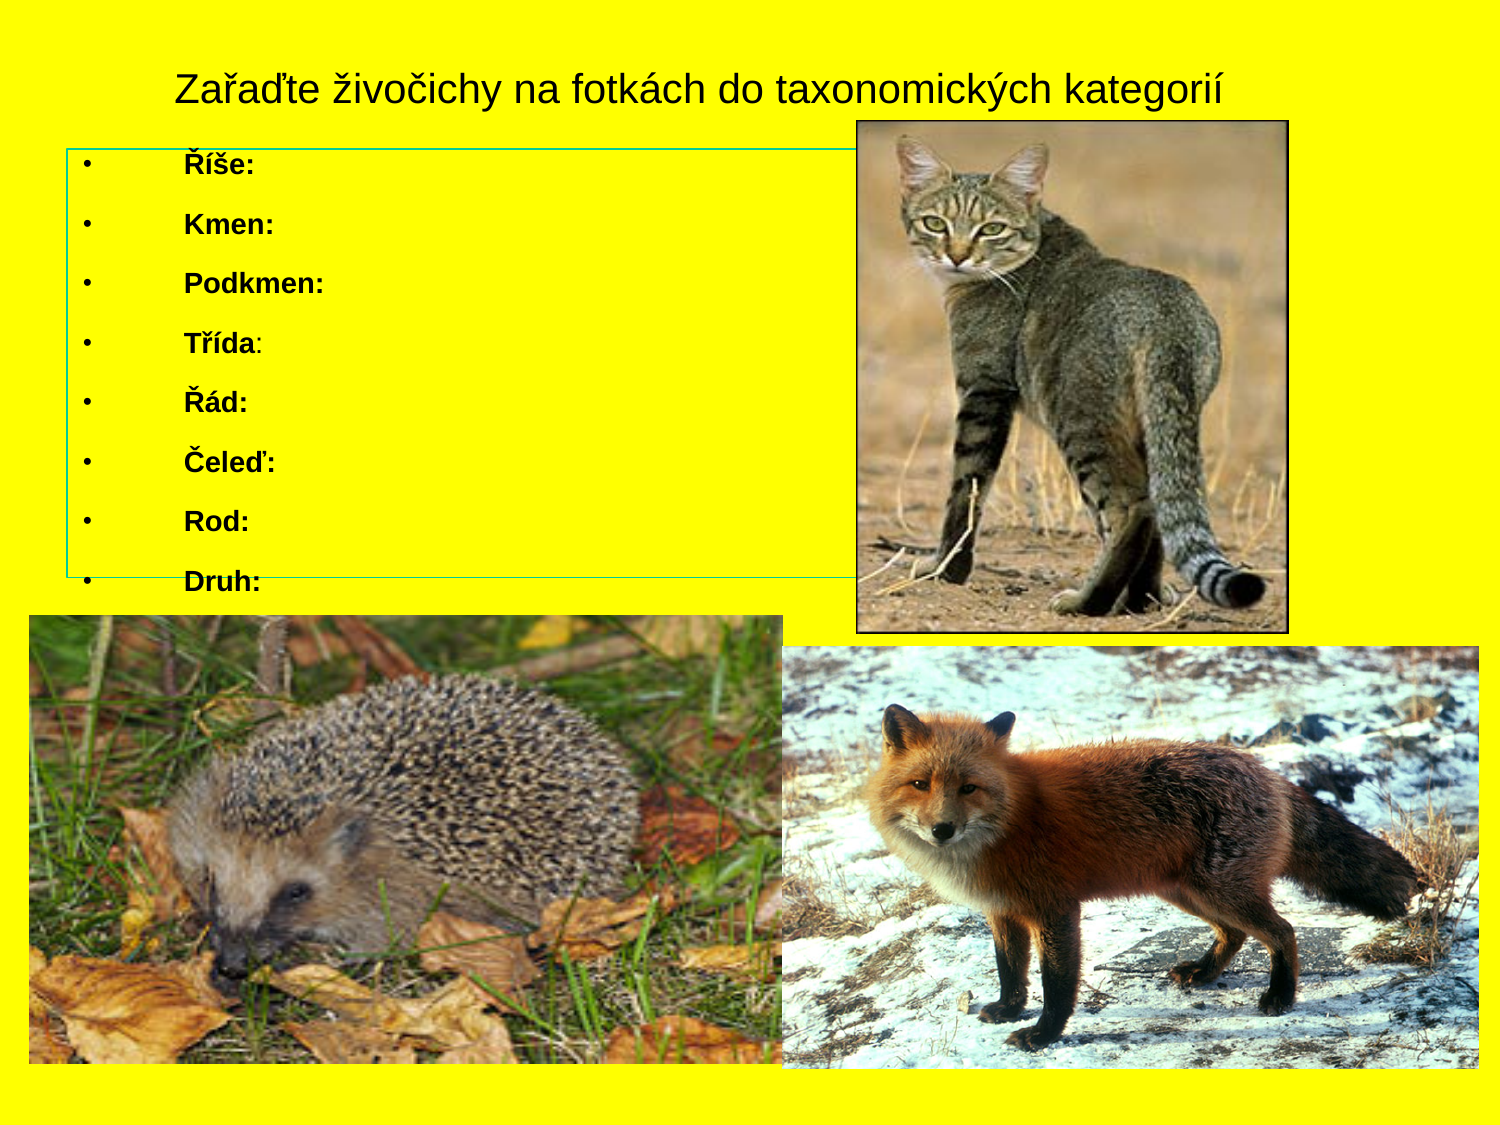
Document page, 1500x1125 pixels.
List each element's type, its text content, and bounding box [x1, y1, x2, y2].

text_box Říše: Kmen: Podkmen: Třída: Řád: Čeleď: Rod: Druh: [66, 149, 856, 578]
text_box Zařaďte živočichy na fotkách do taxonomických kategorií [159, 54, 1246, 121]
picture [856, 120, 1289, 634]
picture [29, 615, 1479, 1069]
